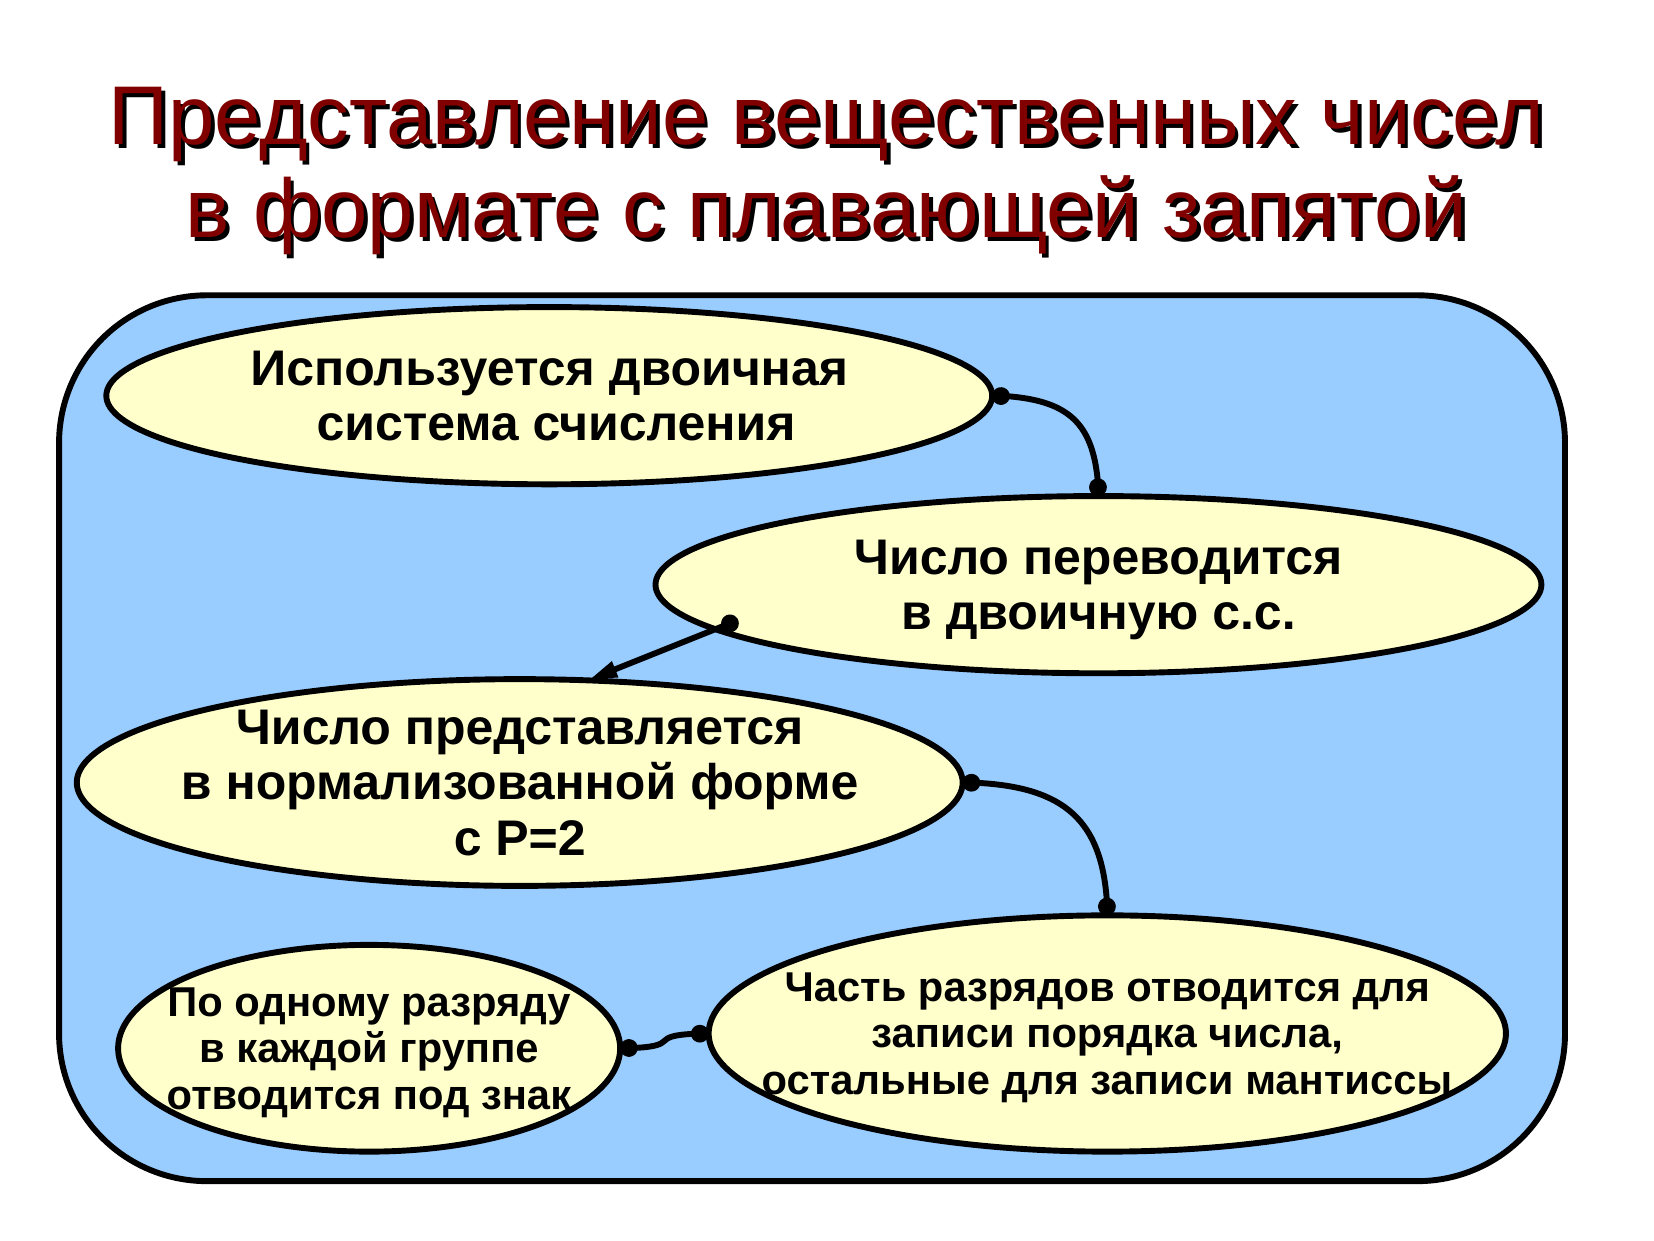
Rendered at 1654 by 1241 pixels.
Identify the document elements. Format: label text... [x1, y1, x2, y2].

text_box Используется двоичная система счисления [106, 307, 992, 485]
text_box По одному разряду в каждой группе отводится под знак [118, 944, 620, 1152]
text_box [59, 295, 1566, 1182]
text_box Число переводится в двоичную с.с. [655, 496, 1542, 674]
text_box Представление вещественных чисел в формате с плавающей запятой [59, 59, 1595, 266]
text_box Число представляется в нормализованной форме с P=2 [76, 679, 963, 886]
text_box Часть разрядов отводится для записи порядка числа, остальные для записи мантиссы [708, 915, 1506, 1152]
